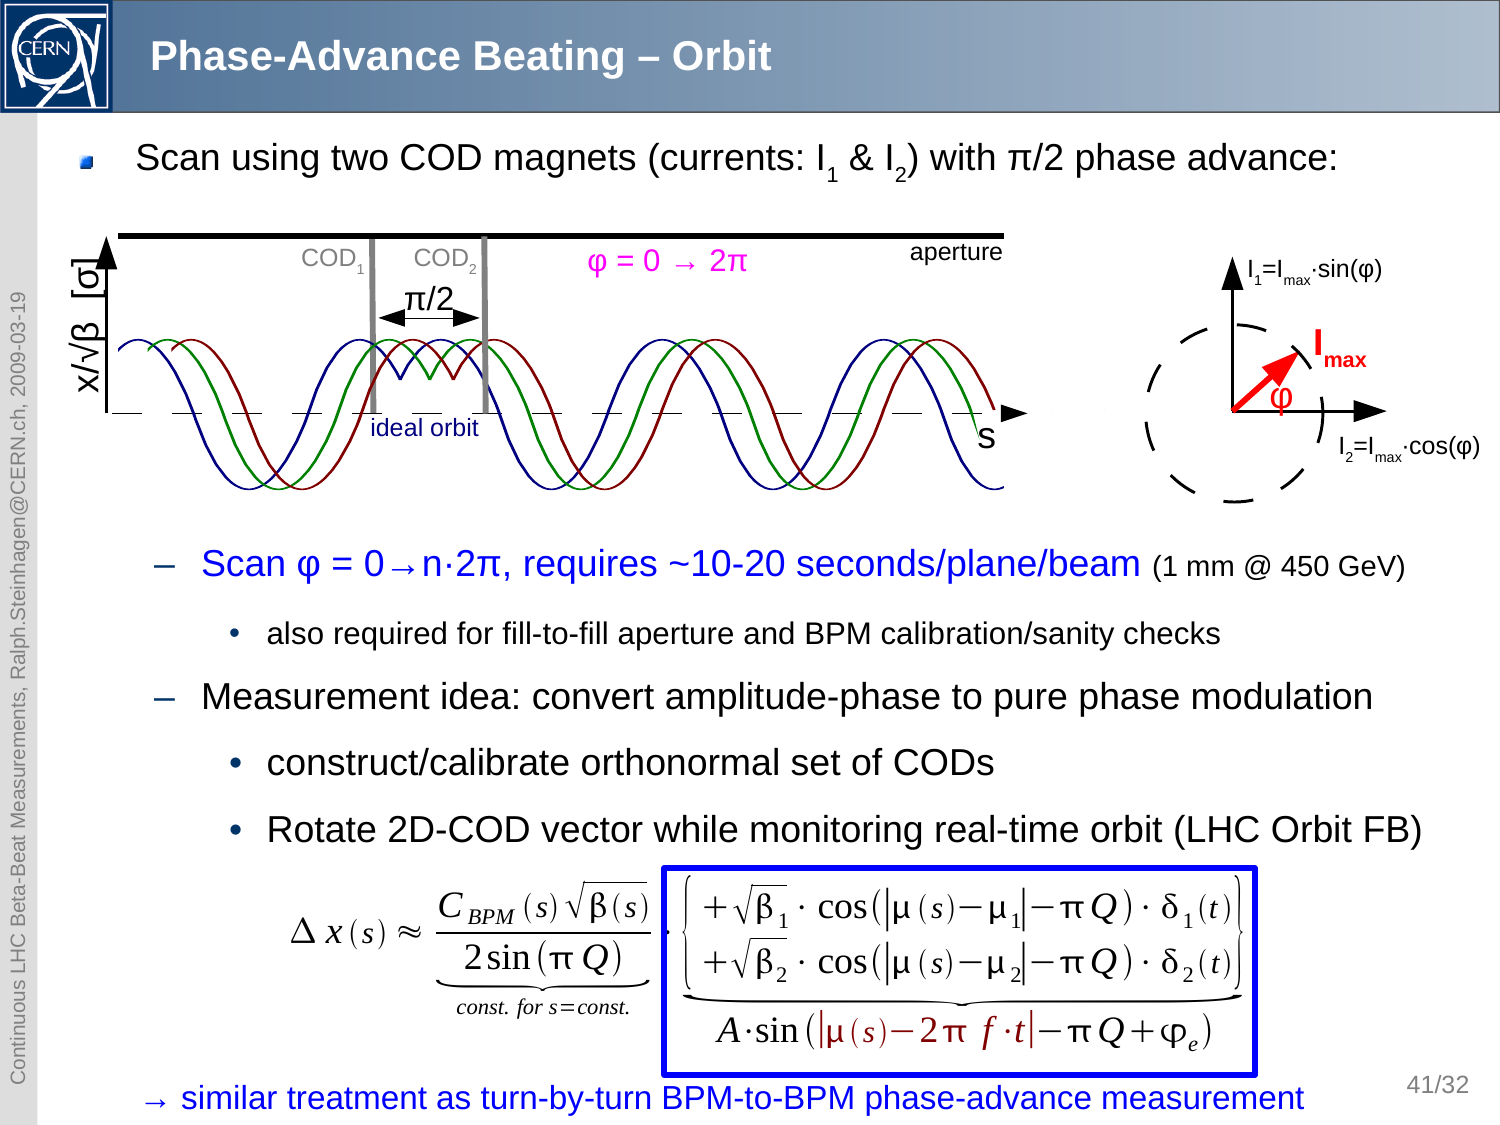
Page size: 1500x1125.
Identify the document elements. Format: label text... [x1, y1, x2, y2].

text_box → similar treatment as turn-by-turn BPM-to-BPM phase-advance measurement [124, 1071, 1329, 1124]
text_box s [962, 407, 1034, 465]
picture [0, 0, 113, 113]
text_box COD2 [398, 236, 492, 286]
text_box [118, 338, 482, 491]
chart [280, 874, 661, 1057]
text_box I1=Imax∙sin(φ) [1232, 247, 1399, 297]
text_box ideal orbit [355, 406, 508, 449]
text_box I2=Imax∙cos(φ) [1323, 423, 1500, 473]
title Phase-Advance Beating – Orbit [150, 0, 1359, 113]
text_box aperture [895, 230, 1059, 285]
text_box [489, 338, 1004, 491]
text_box Imax [1298, 356, 1307, 367]
chart [667, 874, 1252, 1057]
text_box φ [1254, 367, 1309, 425]
text_box Imax [1298, 314, 1382, 380]
text_box φ = 0 → 2π [572, 236, 786, 286]
list Scan using two COD magnets (currents: I1 & I2) with π/2 phase advance: Scan φ = 0→n·2π, requires ~10-20 seconds/plane/beam (1 mm @ 450 GeV) also required for fill-to-fill aperture and BPM calibration/sanity checks Measurement idea: convert amplitude-phase to pure phase modulation construct/calibrate orthonormal set of CODs Rotate 2D-COD vector while monitoring real-time orbit (LHC Orbit FB) [79, 136, 1430, 851]
text_box COD1 [286, 236, 380, 286]
